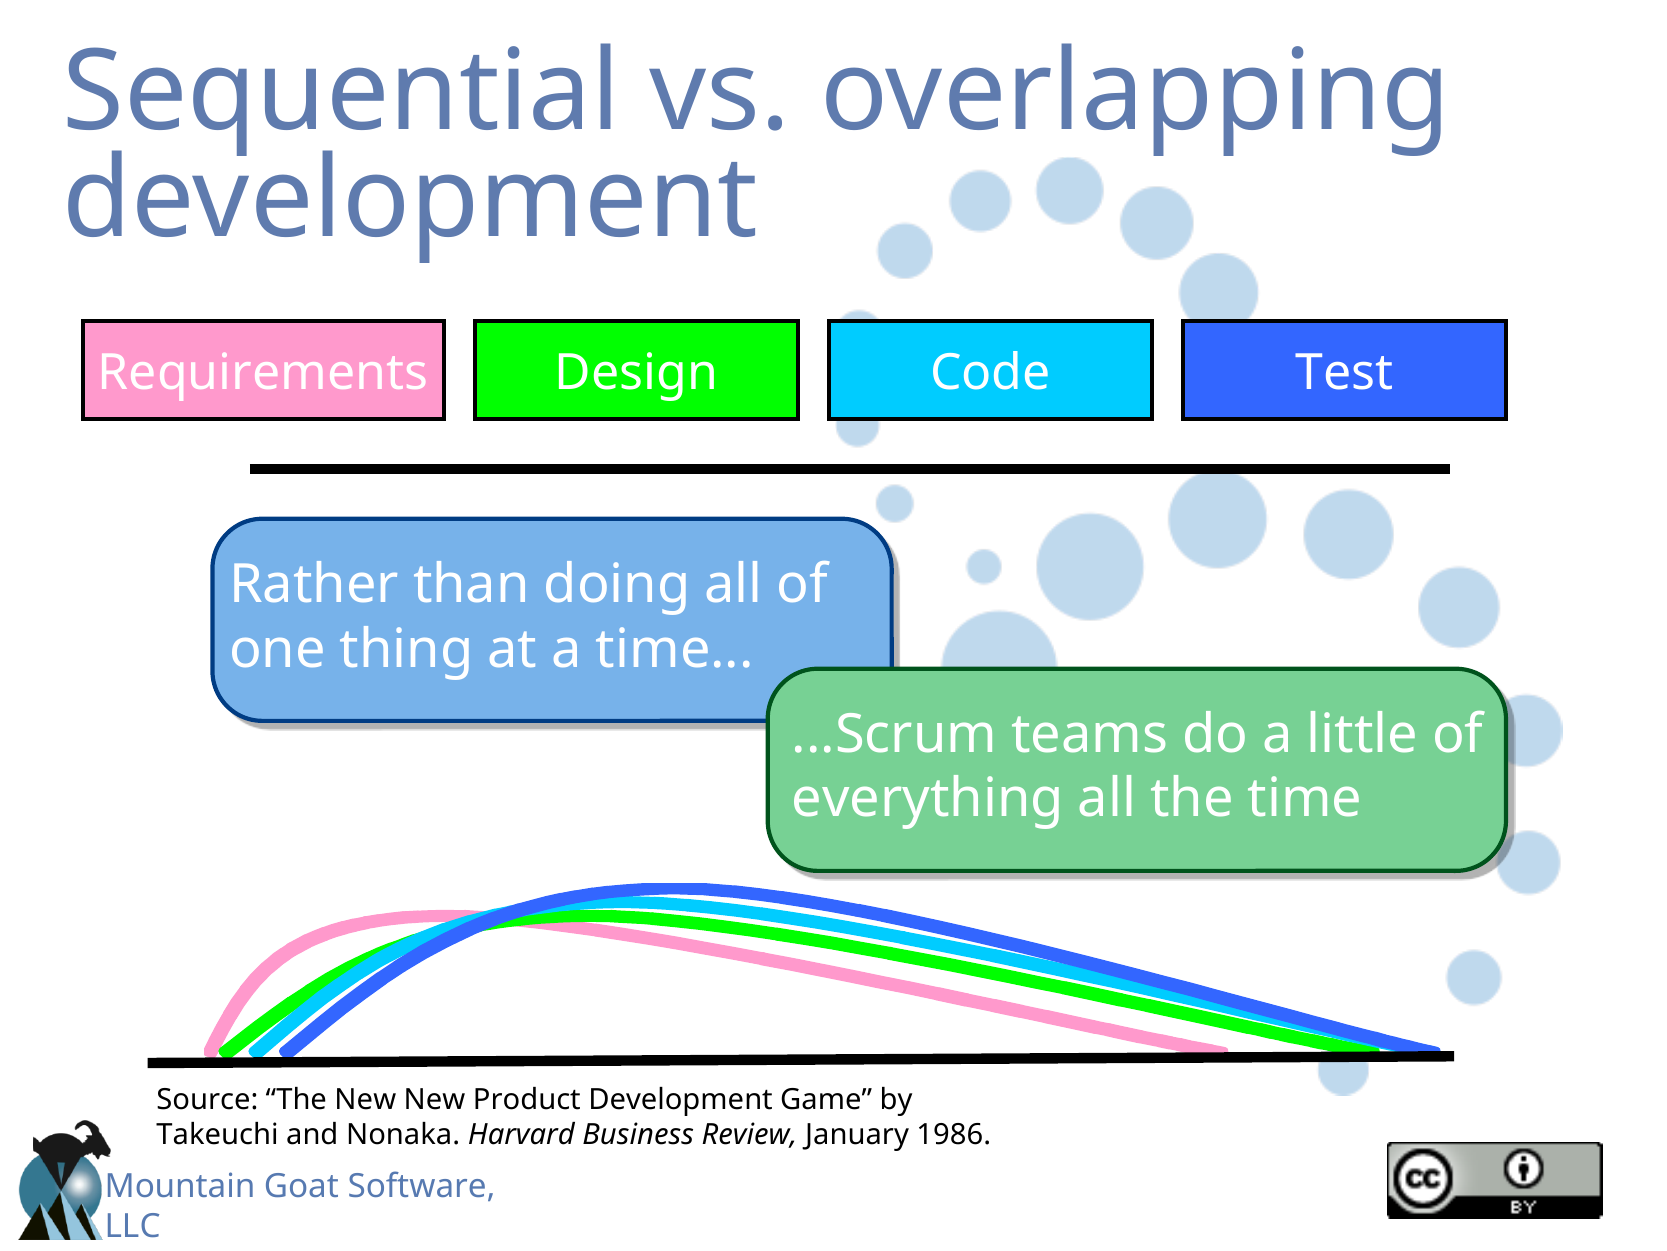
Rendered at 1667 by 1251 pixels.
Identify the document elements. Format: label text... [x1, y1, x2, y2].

picture [18, 1120, 111, 1240]
text_box Requirements [83, 320, 444, 419]
text_box ...Scrum teams do a little of everything all the time [783, 689, 1513, 913]
text_box Rather than doing all of one thing at a time... [220, 539, 921, 703]
text_box [224, 703, 783, 857]
text_box Code [829, 320, 1153, 419]
picture [1387, 1142, 1603, 1219]
picture [808, 301, 1563, 1096]
picture [204, 883, 1385, 1057]
text_box Design [474, 320, 798, 419]
text_box [921, 668, 1497, 689]
text_box Source: “The New New Product Development Game” by Takeuchi and Nonaka. Harvard Business Review, January 1986. [156, 1074, 1034, 1157]
text_box [222, 518, 882, 539]
text_box [212, 542, 220, 698]
title Sequential vs. overlapping development [56, 37, 1609, 301]
text_box Test [1183, 320, 1507, 419]
